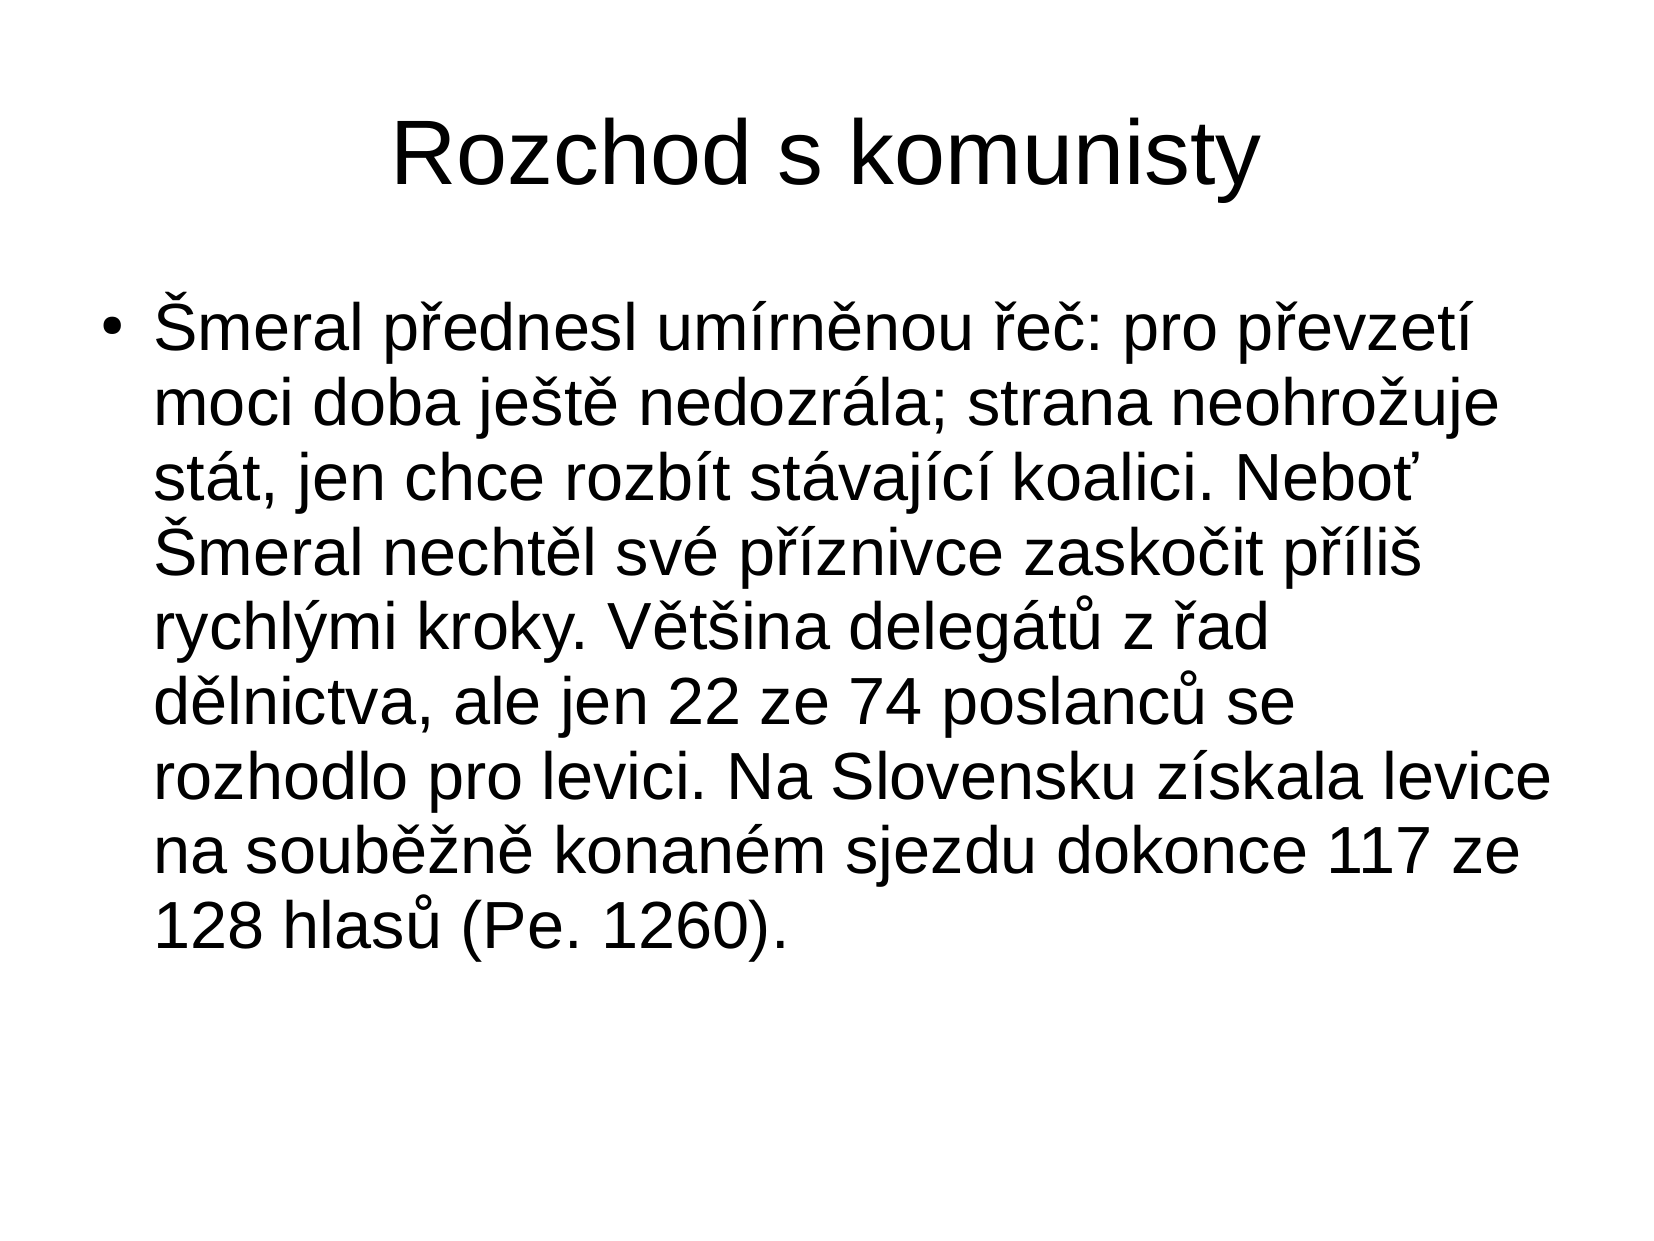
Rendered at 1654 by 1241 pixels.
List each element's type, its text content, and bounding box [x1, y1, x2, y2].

list Šmeral přednesl umírněnou řeč: pro převzetí moci doba ještě nedozrála; strana neohrožuje stát, jen chce rozbít stávající koalici. Neboť Šmeral nechtěl své příznivce zaskočit příliš rychlými kroky. Většina delegátů z řad dělnictva, ale jen 22 ze 74 poslanců se rozhodlo pro levici. Na Slovensku získala levice na souběžně konaném sjezdu dokonce 117 ze 128 hlasů (Pe. 1260). [82, 290, 1571, 1010]
title Rozchod s komunisty [82, 49, 1571, 257]
